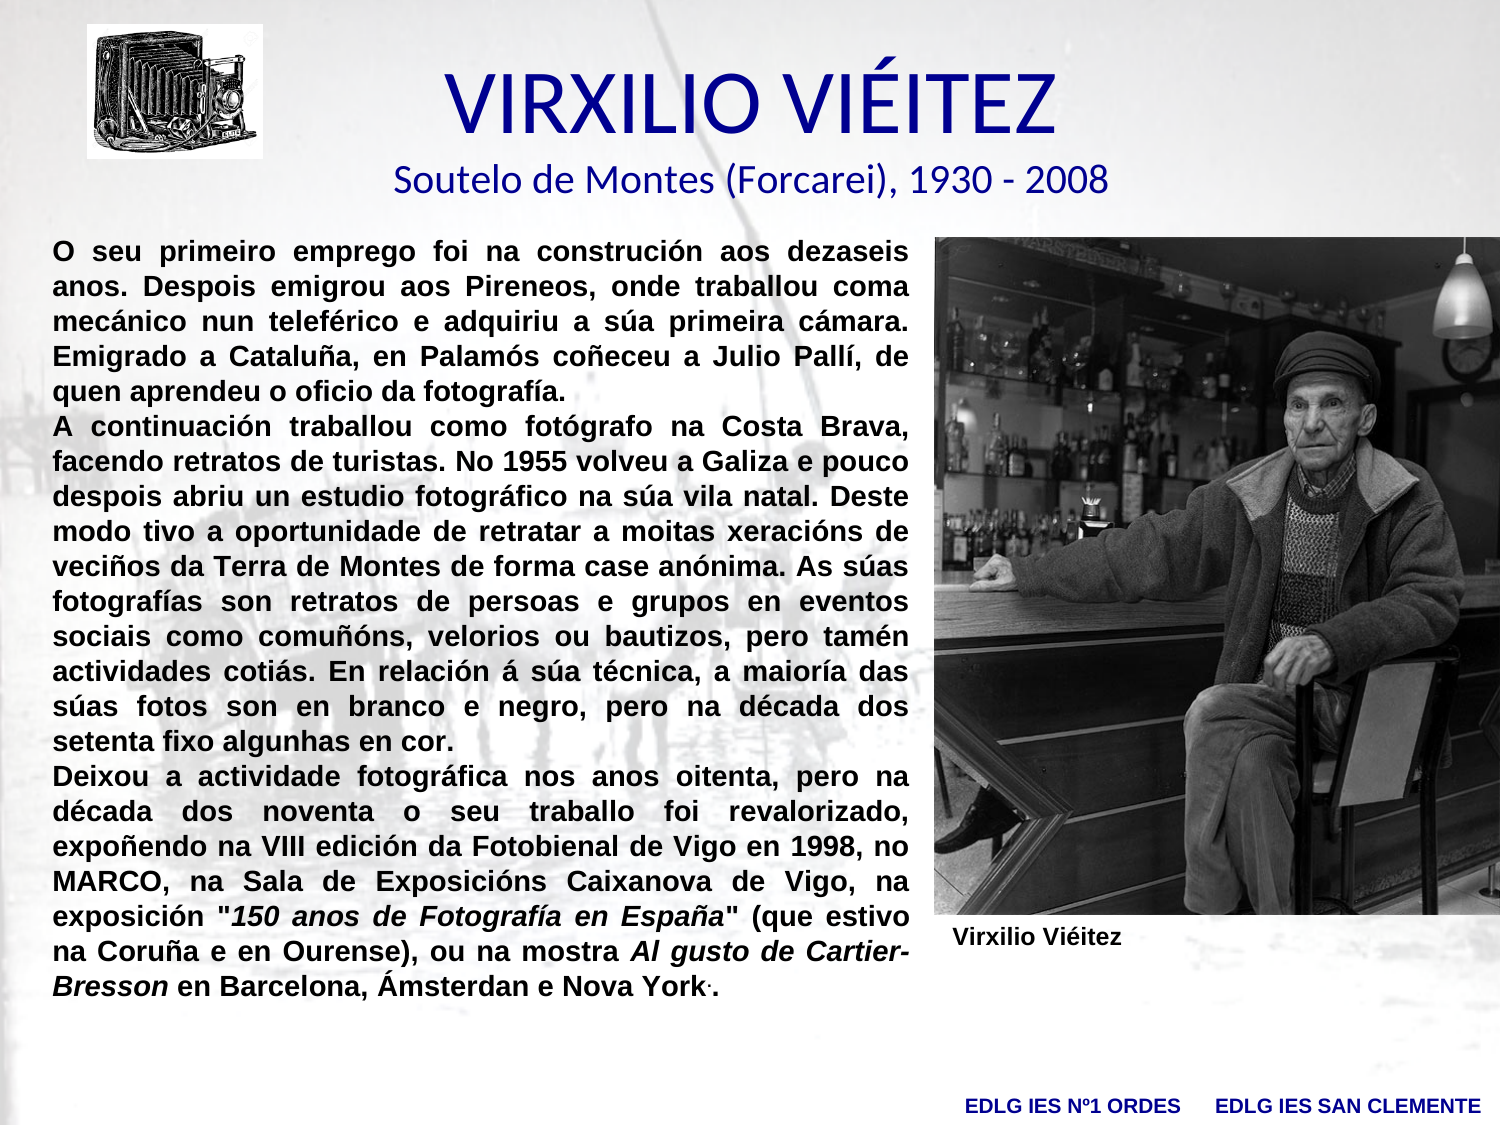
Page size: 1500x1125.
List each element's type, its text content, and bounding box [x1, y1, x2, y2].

title VIRXILIO VIÉITEZ Soutelo de Montes (Forcarei), 1930 - 2008 [76, 28, 1427, 216]
text_box Virxilio Viéitez [937, 912, 1451, 958]
text_box O seu primeiro emprego foi na construción aos dezaseis anos. Despois emigrou aos Pireneos, onde traballou coma mecánico nun teleférico e adquiriu a súa primeira cámara. Emigrado a Cataluña, en Palamós coñeceu a Julio Pallí, de quen aprendeu o oficio da fotografía. A continuación traballou como fotógrafo na Costa Brava, facendo retratos de turistas. No 1955 volveu a Galiza e pouco despois abriu un estudio fotográfico na súa vila natal. Deste modo tivo a oportunidade de retratar a moitas xeracións de veciños da Terra de Montes de forma case anónima. As súas fotografías son retratos de persoas e grupos en eventos sociais como comuñóns, velorios ou bautizos, pero tamén actividades cotiás. En relación á súa técnica, a maioría das súas fotos son en branco e negro, pero na década dos setenta fixo algunhas en cor. Deixou a actividade fotográfica nos anos oitenta, pero na década dos noventa o seu traballo foi revalorizado, expoñendo na VIII edición da Fotobienal de Vigo en 1998, no MARCO, na Sala de Exposicións Caixanova de Vigo, na exposición "150 anos de Fotografía en España" (que estivo na Coruña e en Ourense), ou na mostra Al gusto de Cartier-Bresson en Barcelona, ​Ámsterdan e Nova York.. [37, 224, 925, 1080]
text_box EDLG IES Nº1 ORDES EDLG IES SAN CLEMENTE [949, 1084, 1500, 1125]
picture [0, 0, 1500, 1125]
